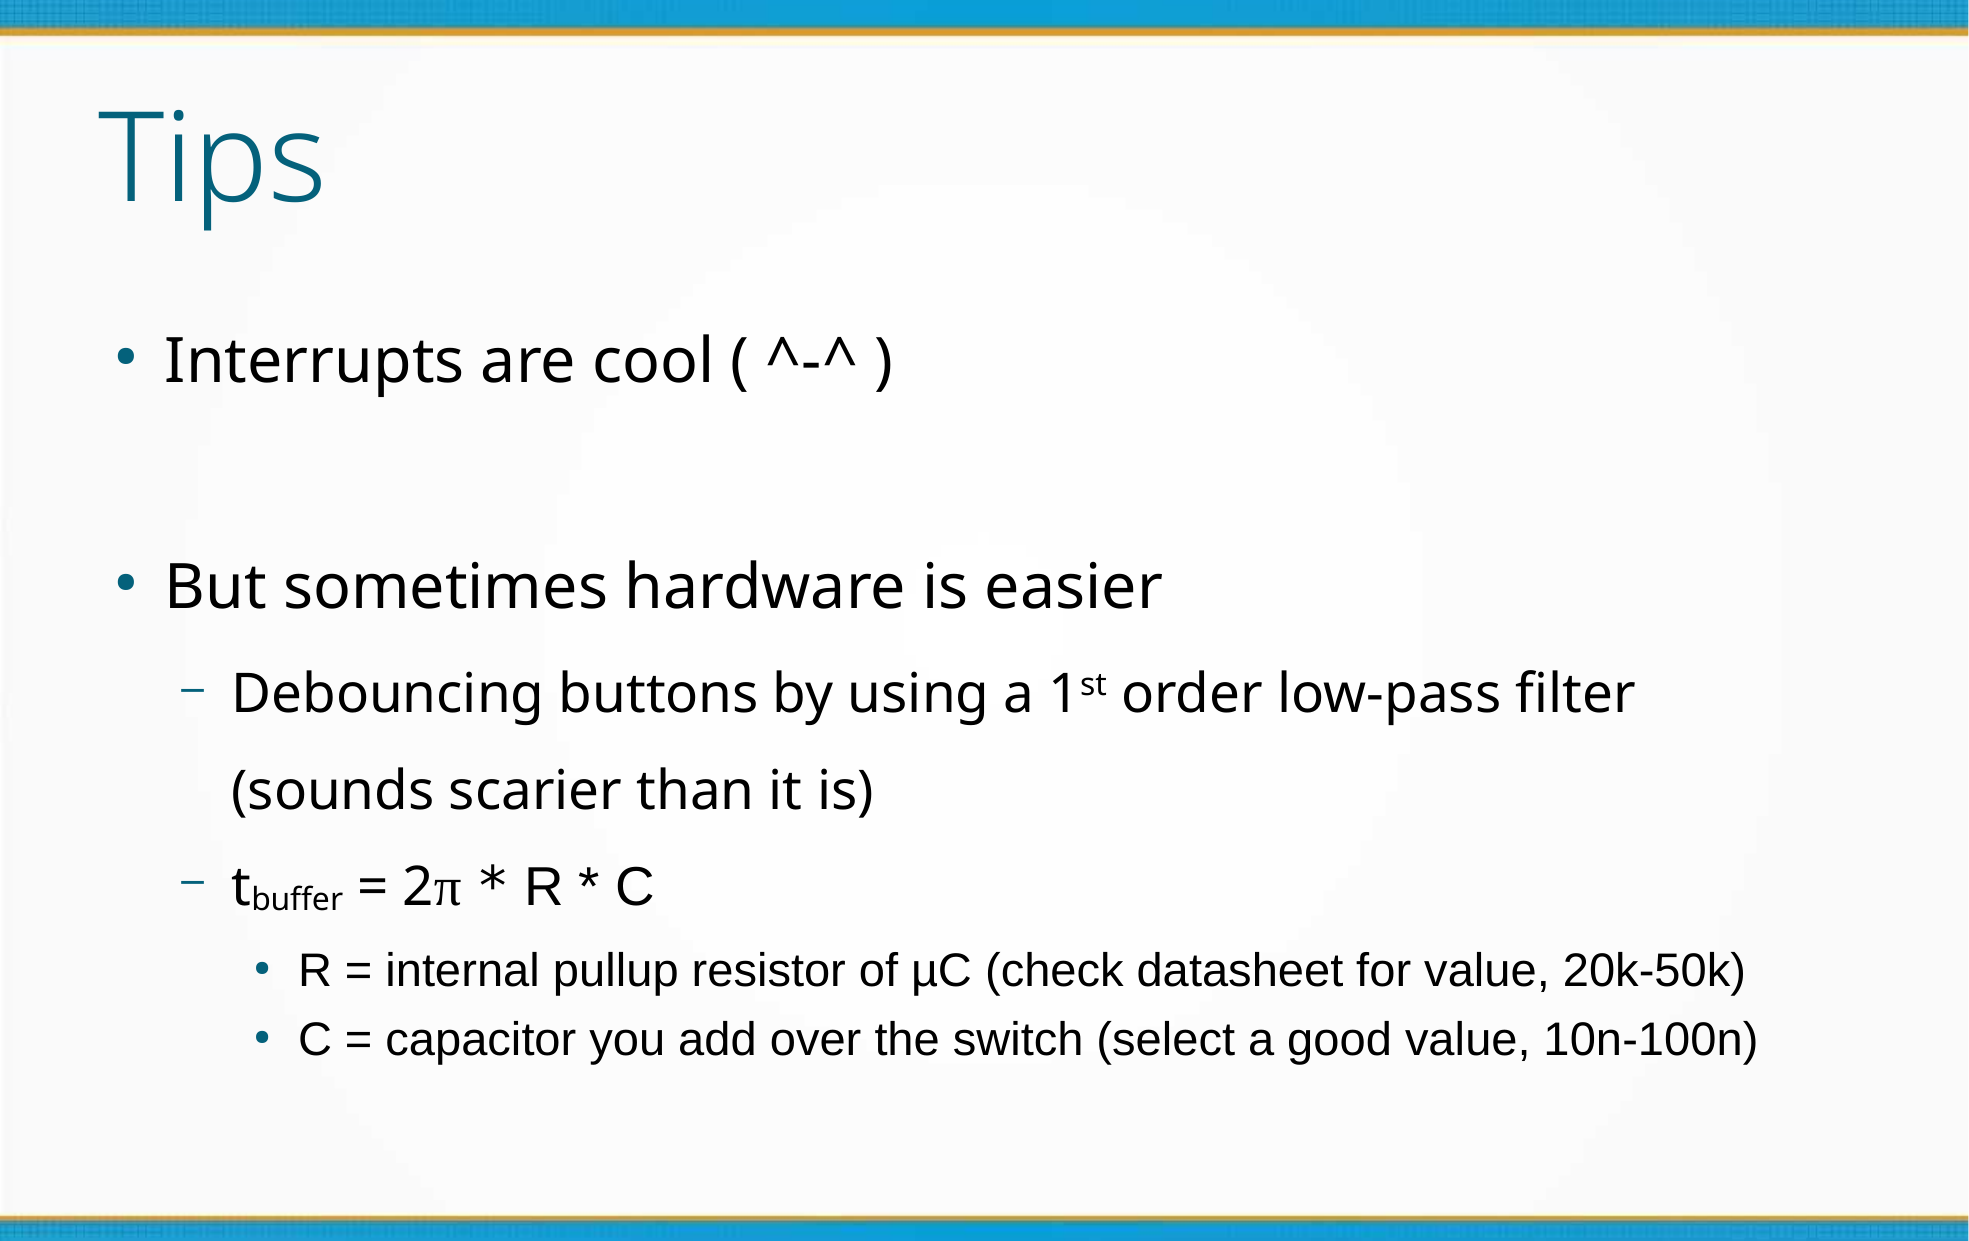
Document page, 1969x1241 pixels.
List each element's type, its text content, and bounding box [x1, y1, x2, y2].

list Interrupts are cool ( ^-^ ) But sometimes hardware is easier Debouncing buttons by using a 1st order low-pass filter (sounds scarier than it is) tbuffer = 2π * R * C R = internal pullup resistor of µC (check datasheet for value, 20k-50k) C = capacitor you add over the switch (select a good value, 10n-100n) [98, 315, 1861, 1081]
picture [0, 0, 1969, 1241]
title Tips [98, 49, 1870, 257]
